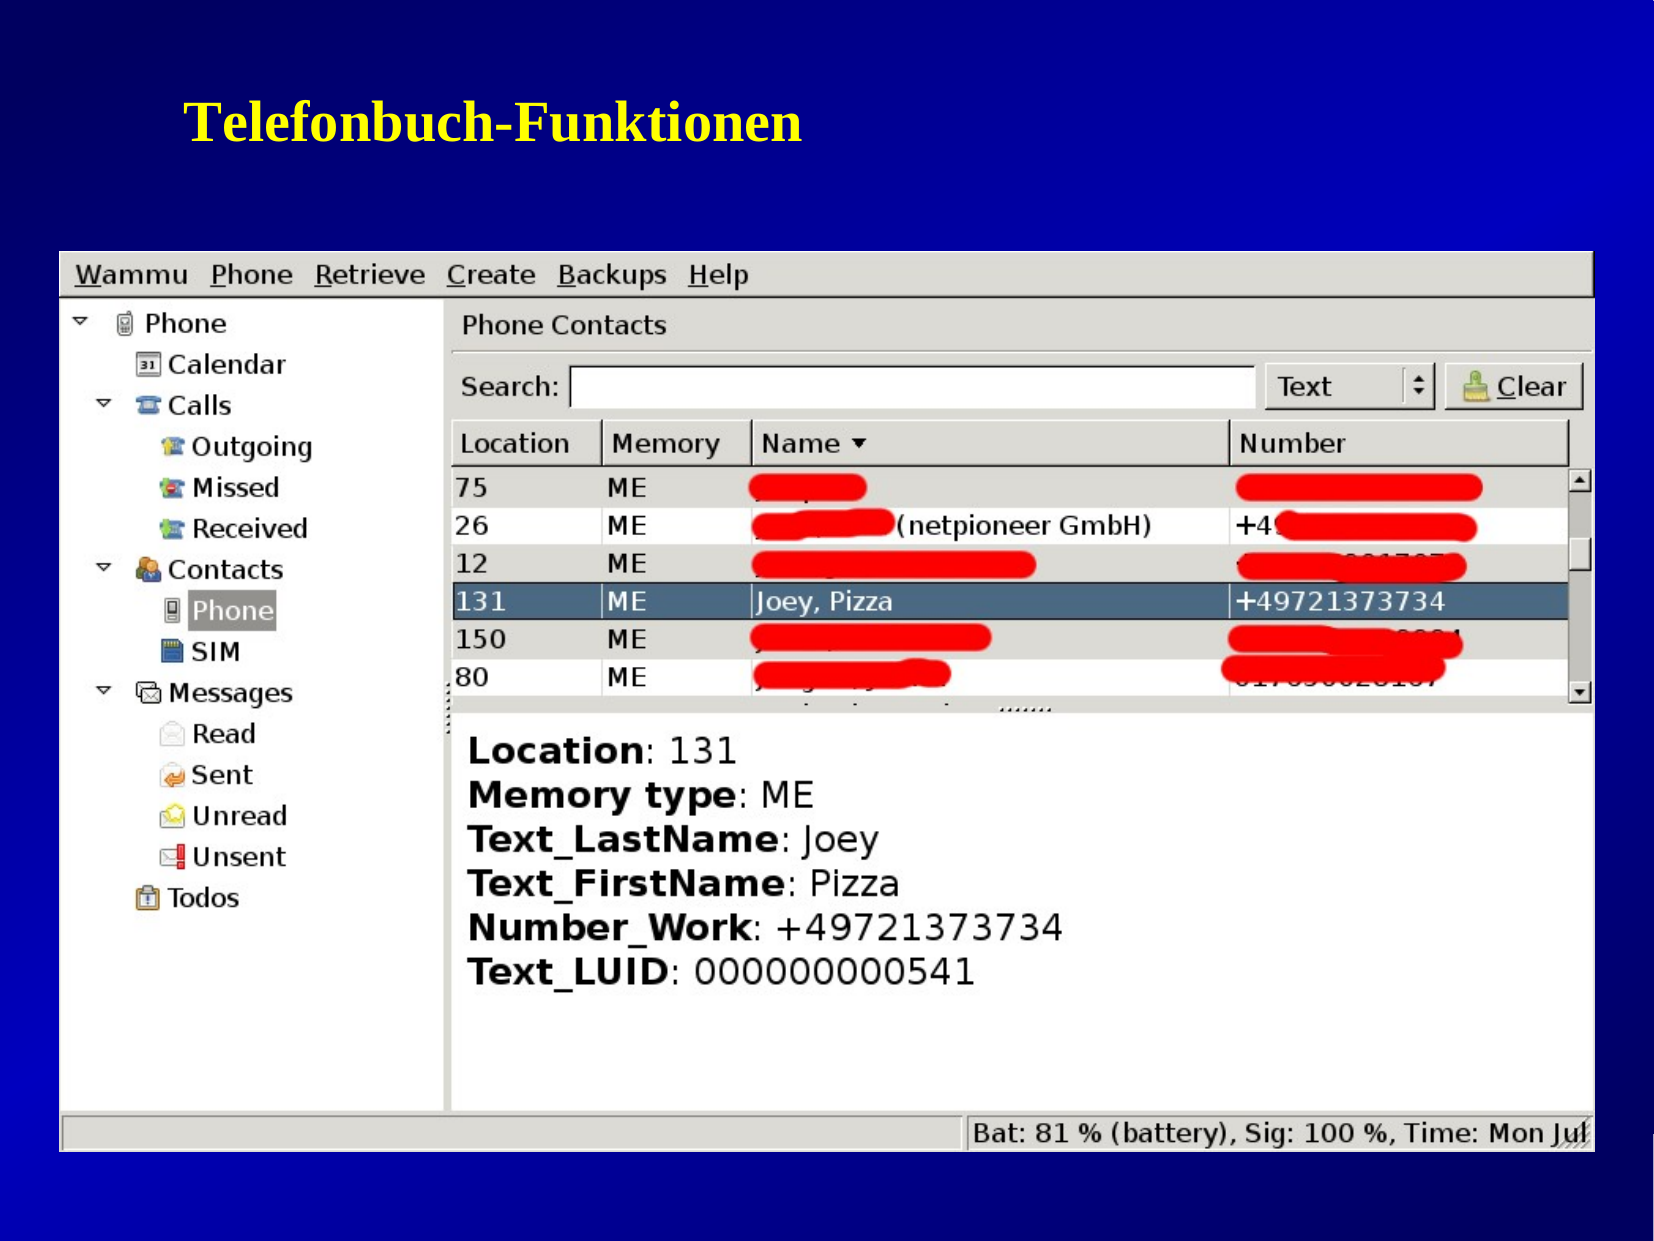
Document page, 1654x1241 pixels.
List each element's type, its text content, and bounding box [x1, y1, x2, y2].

picture [59, 251, 1595, 1152]
subtitle Telefonbuch-Funktionen [147, 88, 1560, 221]
